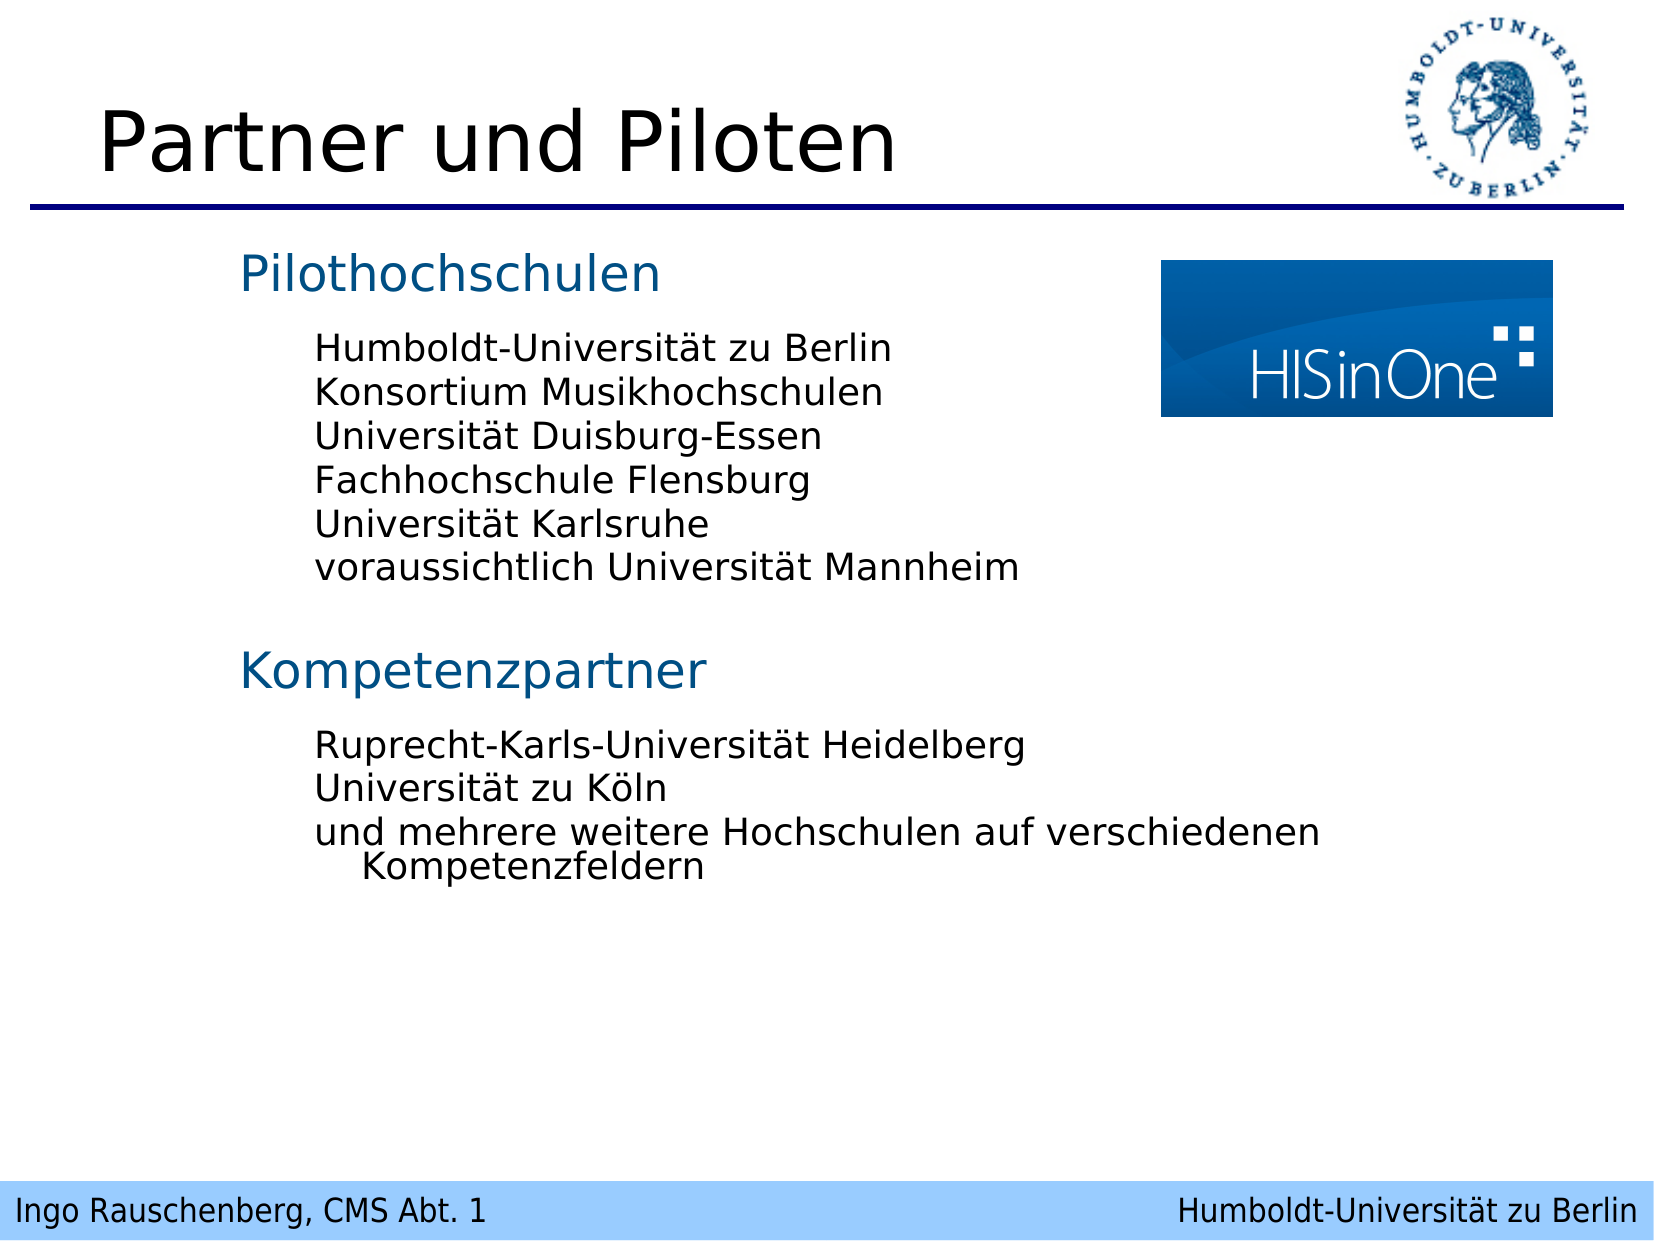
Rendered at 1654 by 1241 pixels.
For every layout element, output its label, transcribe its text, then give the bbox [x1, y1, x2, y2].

picture [1398, 10, 1595, 204]
title Partner und Piloten [82, 55, 1571, 230]
text_box Humboldt-Universität zu Berlin [826, 1181, 1654, 1241]
list Pilothochschulen Humboldt-Universität zu Berlin Konsortium Musikhochschulen Universität Duisburg-Essen Fachhochschule Flensburg Universität Karlsruhe voraussichtlich Universität Mannheim Kompetenzpartner Ruprecht-Karls-Universität Heidelberg Universität zu Köln und mehrere weitere Hochschulen auf verschiedenen Kompetenzfeldern [224, 237, 1340, 1052]
picture [1161, 260, 1553, 417]
text_box Ingo Rauschenberg, CMS Abt. 1 [0, 1181, 826, 1241]
